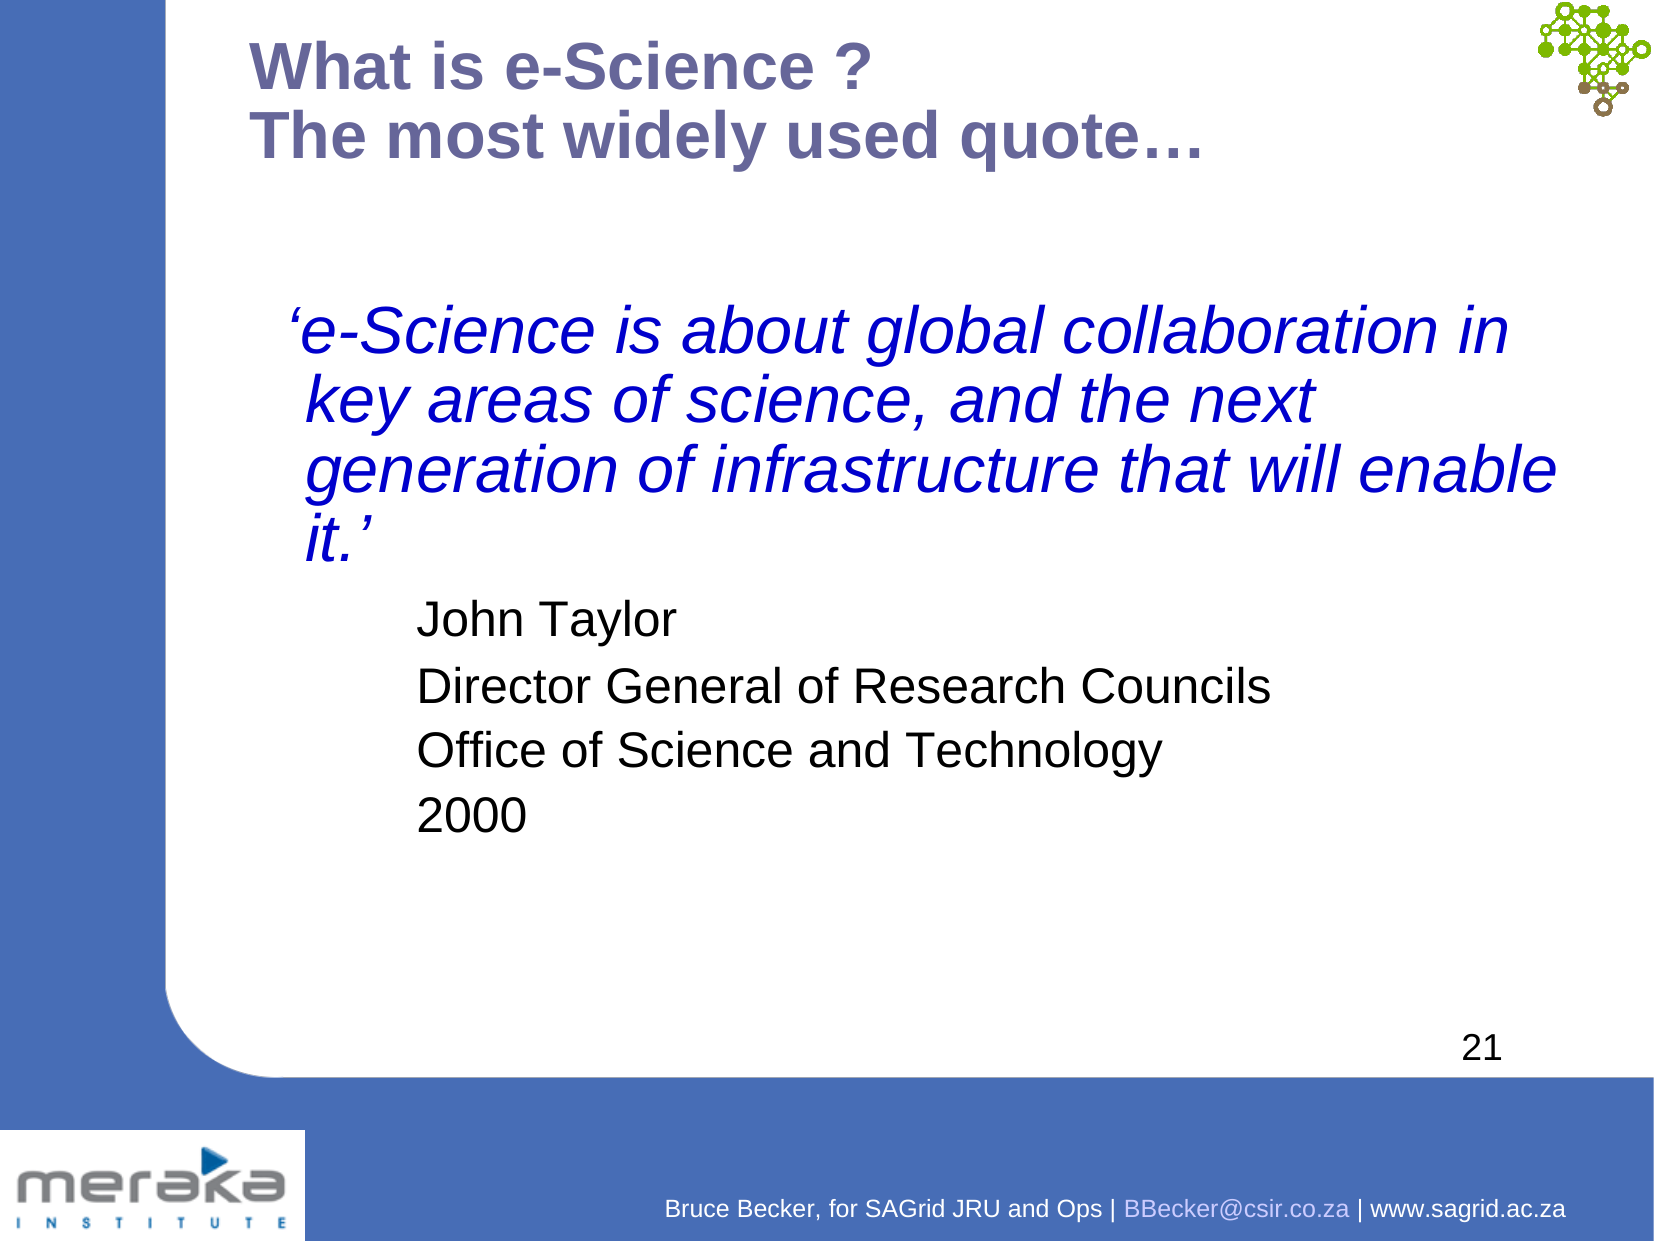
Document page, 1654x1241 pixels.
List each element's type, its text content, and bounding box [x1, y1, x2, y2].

picture [0, 0, 1654, 1241]
title What is e-Science ? The most widely used quote… [234, 19, 1594, 187]
list ‘e-Science is about global collaboration in key areas of science, and the next generation of infrastructure that will enable it.’ John Taylor Director General of Research Councils Office of Science and Technology 2000 [234, 192, 1594, 1012]
